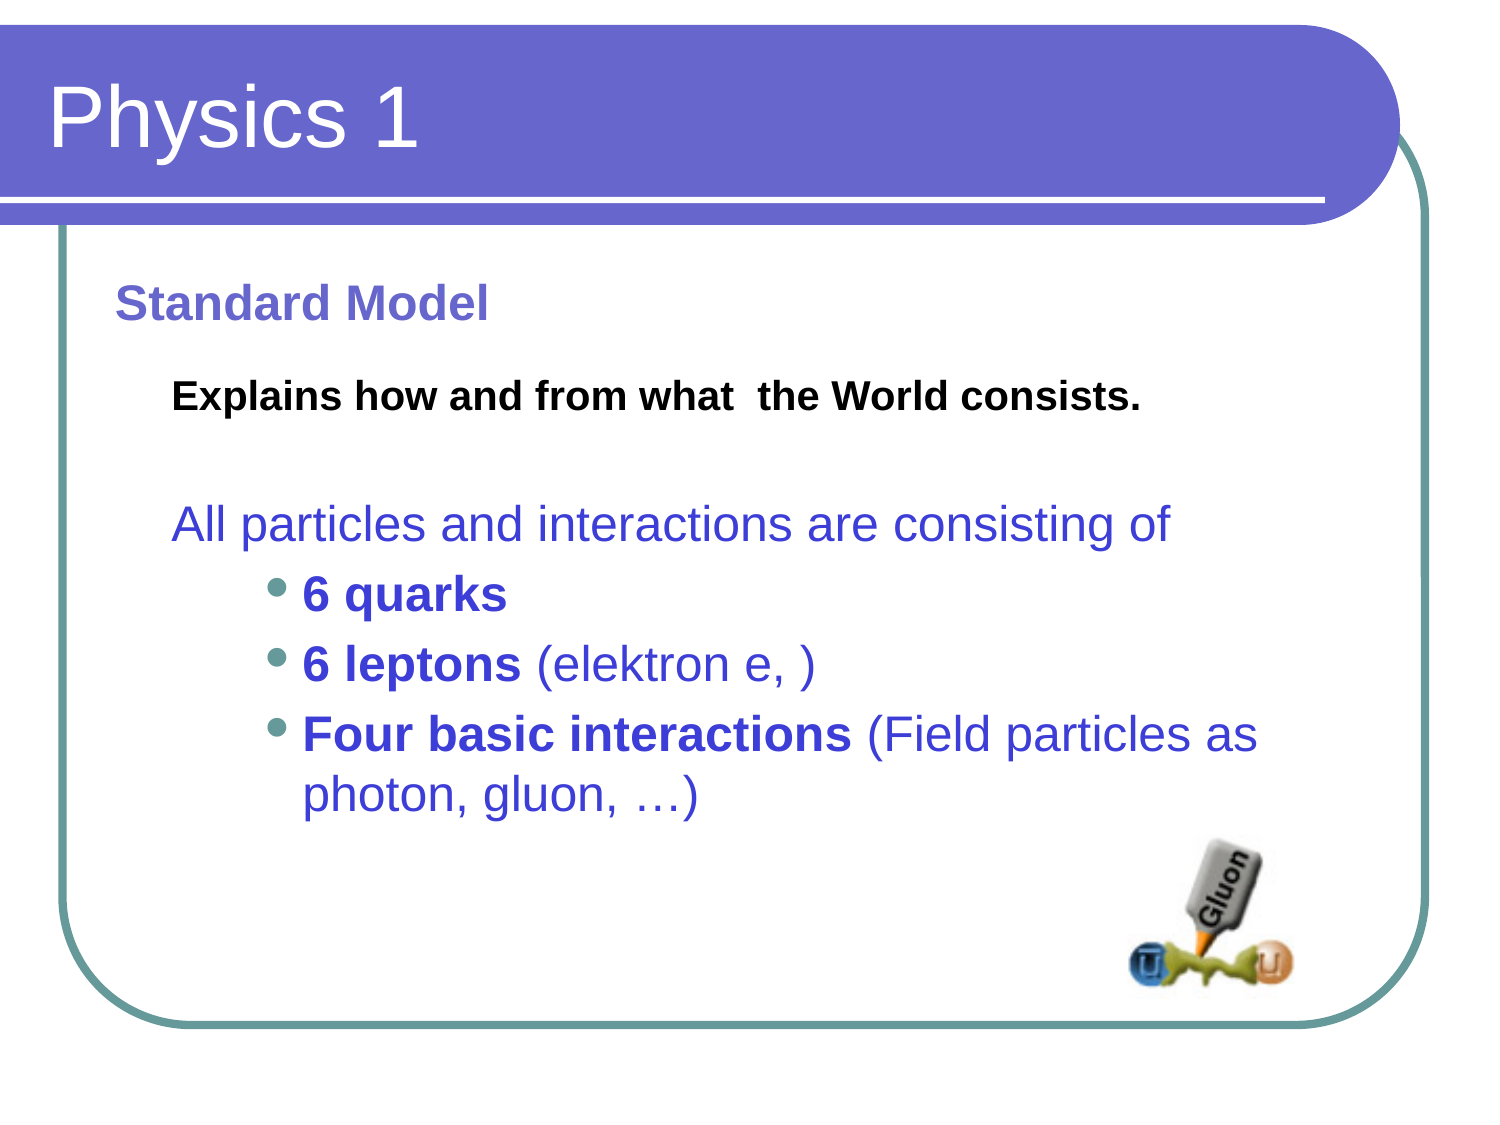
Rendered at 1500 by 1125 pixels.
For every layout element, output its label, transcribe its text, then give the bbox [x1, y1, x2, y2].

title Physics 1 [32, 37, 1347, 188]
list Standard Model Explains how and from what the World consists. All particles and interactions are consisting of 6 quarks 6 leptons (elektron e, ) Four basic interactions (Field particles as photon, gluon, …) [99, 262, 1400, 988]
picture [1127, 834, 1303, 999]
